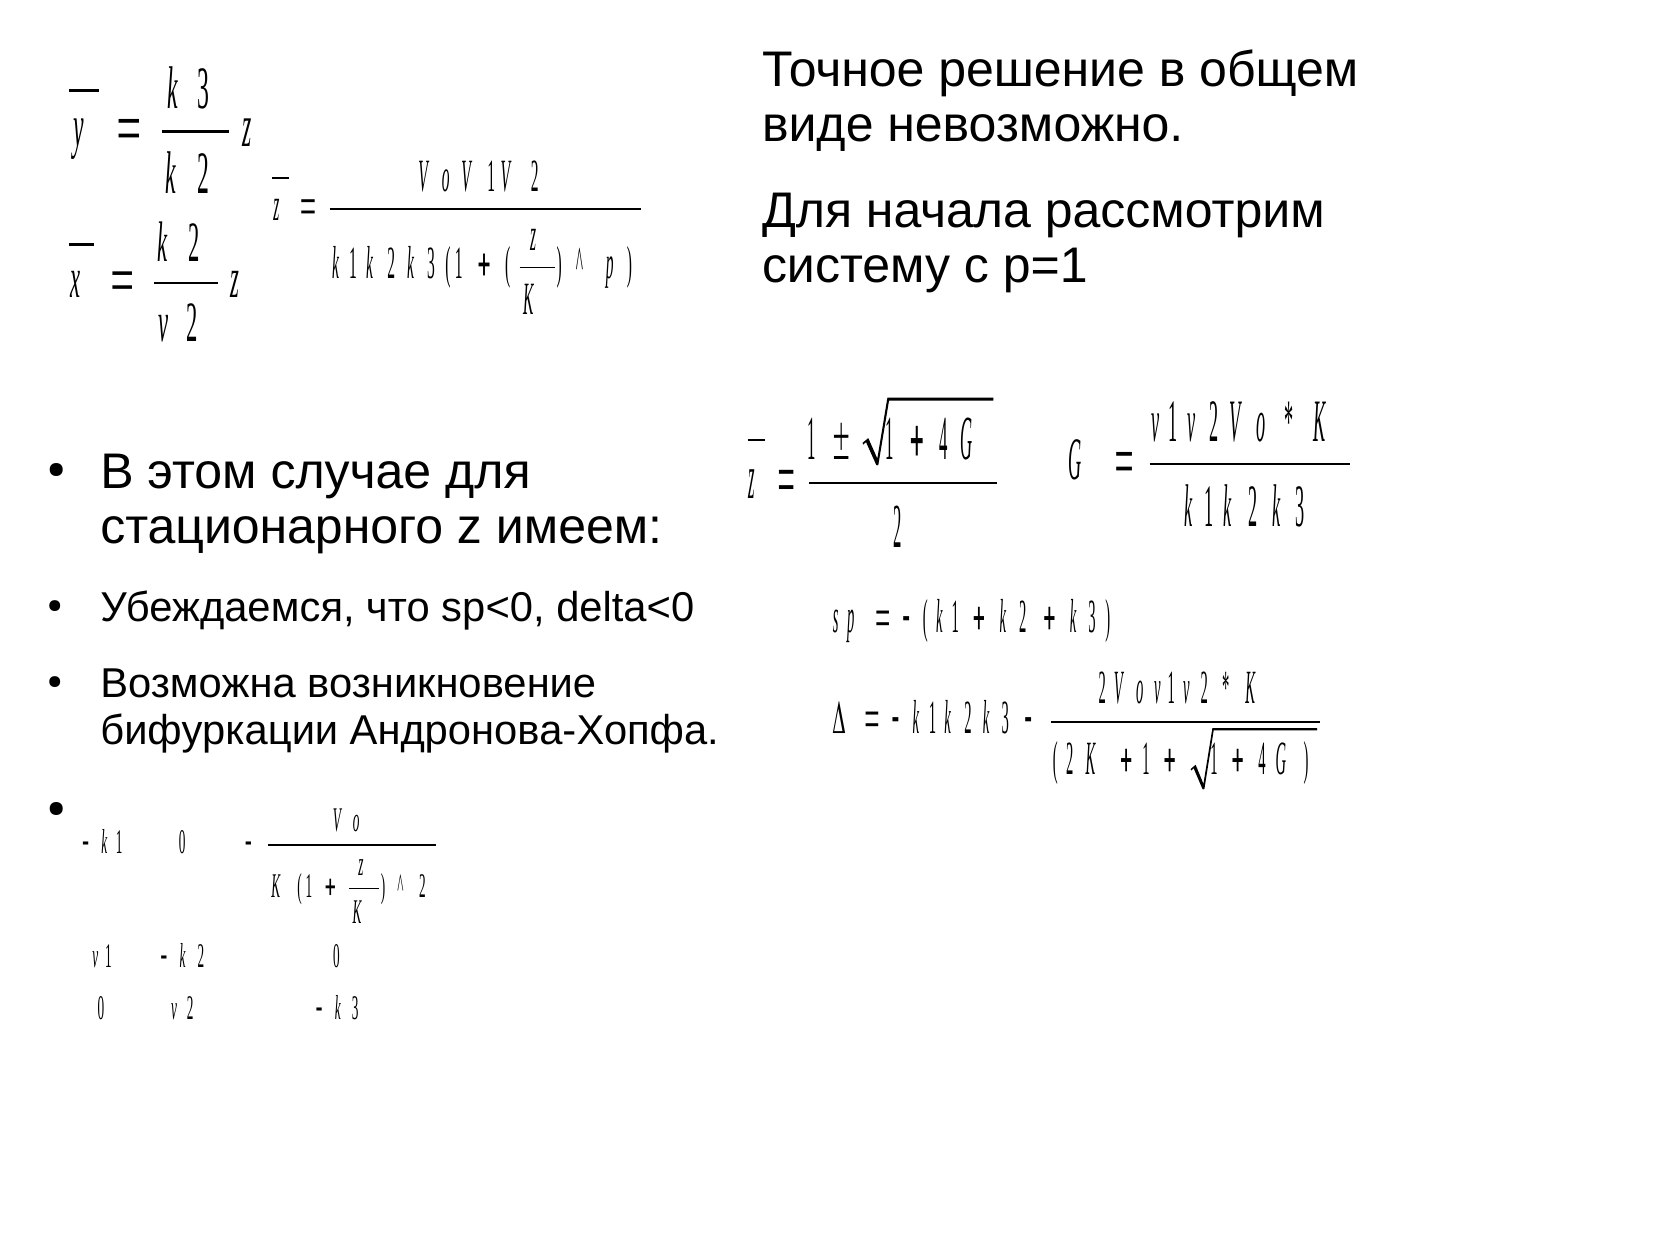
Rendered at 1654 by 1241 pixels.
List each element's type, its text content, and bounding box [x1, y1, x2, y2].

picture [826, 590, 1329, 798]
list Точное решение в общем виде невозможно. Для начала рассмотрим систему с p=1 [691, 40, 1418, 384]
list В этом случае для стационарного z имеем: Убеждаемся, что sp<0, delta<0 Возможна возникновение бифуркации Андронова-Хопфа. [29, 442, 756, 840]
picture [1063, 383, 1359, 540]
picture [77, 797, 443, 1034]
picture [740, 383, 1004, 562]
picture [59, 51, 650, 355]
